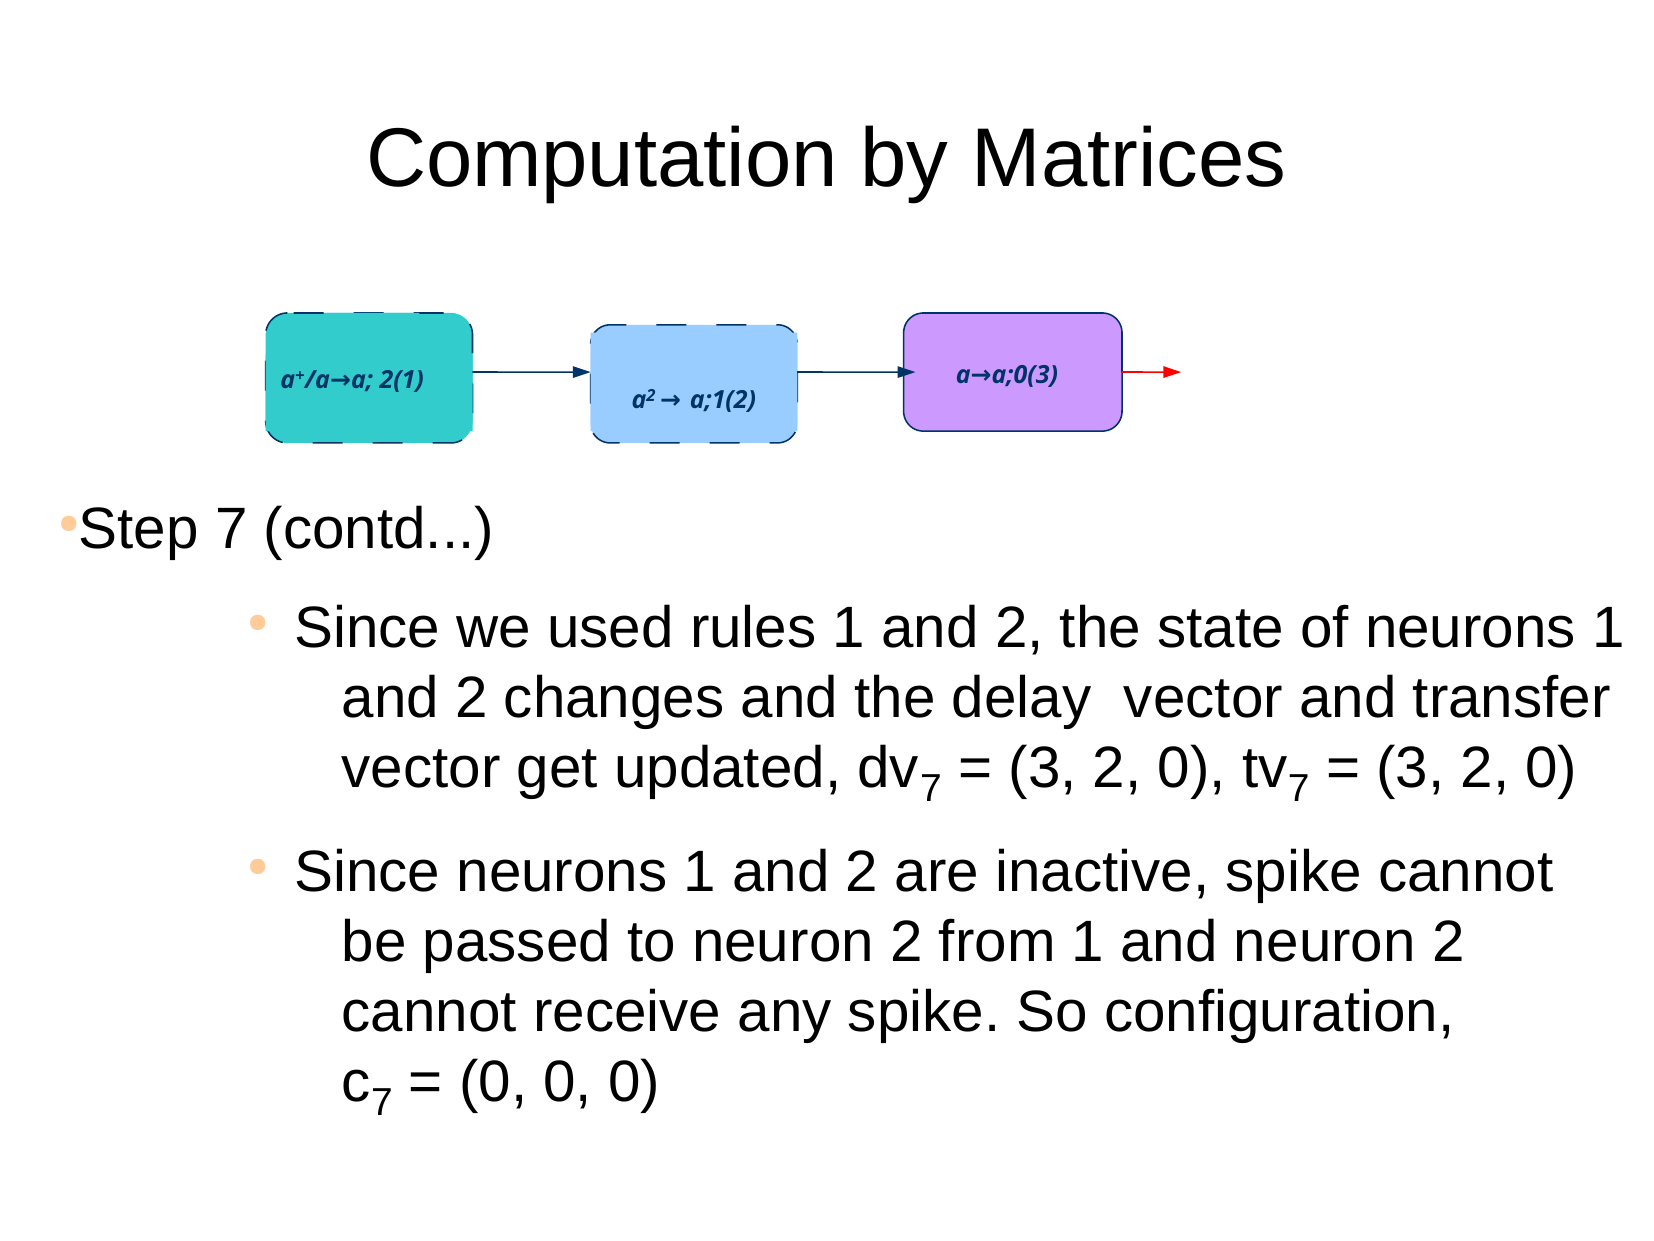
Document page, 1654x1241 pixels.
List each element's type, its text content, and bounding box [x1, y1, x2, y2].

text_box a+/a→a; 2(1) [265, 354, 473, 432]
text_box [265, 312, 473, 354]
text_box [268, 432, 470, 443]
text_box [595, 324, 793, 332]
list Step 7 (contd...) Since we used rules 1 and 2, the state of neurons 1 and 2 changes and the delay vector and transfer vector get updated, dv7 = (3, 2, 0), tv7 = (3, 2, 0) Since neurons 1 and 2 are inactive, spike cannot be passed to neuron 2 from 1 and neuron 2 cannot receive any spike. So configuration, c7 = (0, 0, 0) [58, 291, 1630, 1241]
text_box [903, 312, 1123, 432]
text_box [592, 432, 796, 443]
text_box a→a;0(3) [921, 315, 1093, 405]
title Computation by Matrices [82, 49, 1571, 257]
text_box a2 → a;1(2) [590, 332, 798, 432]
